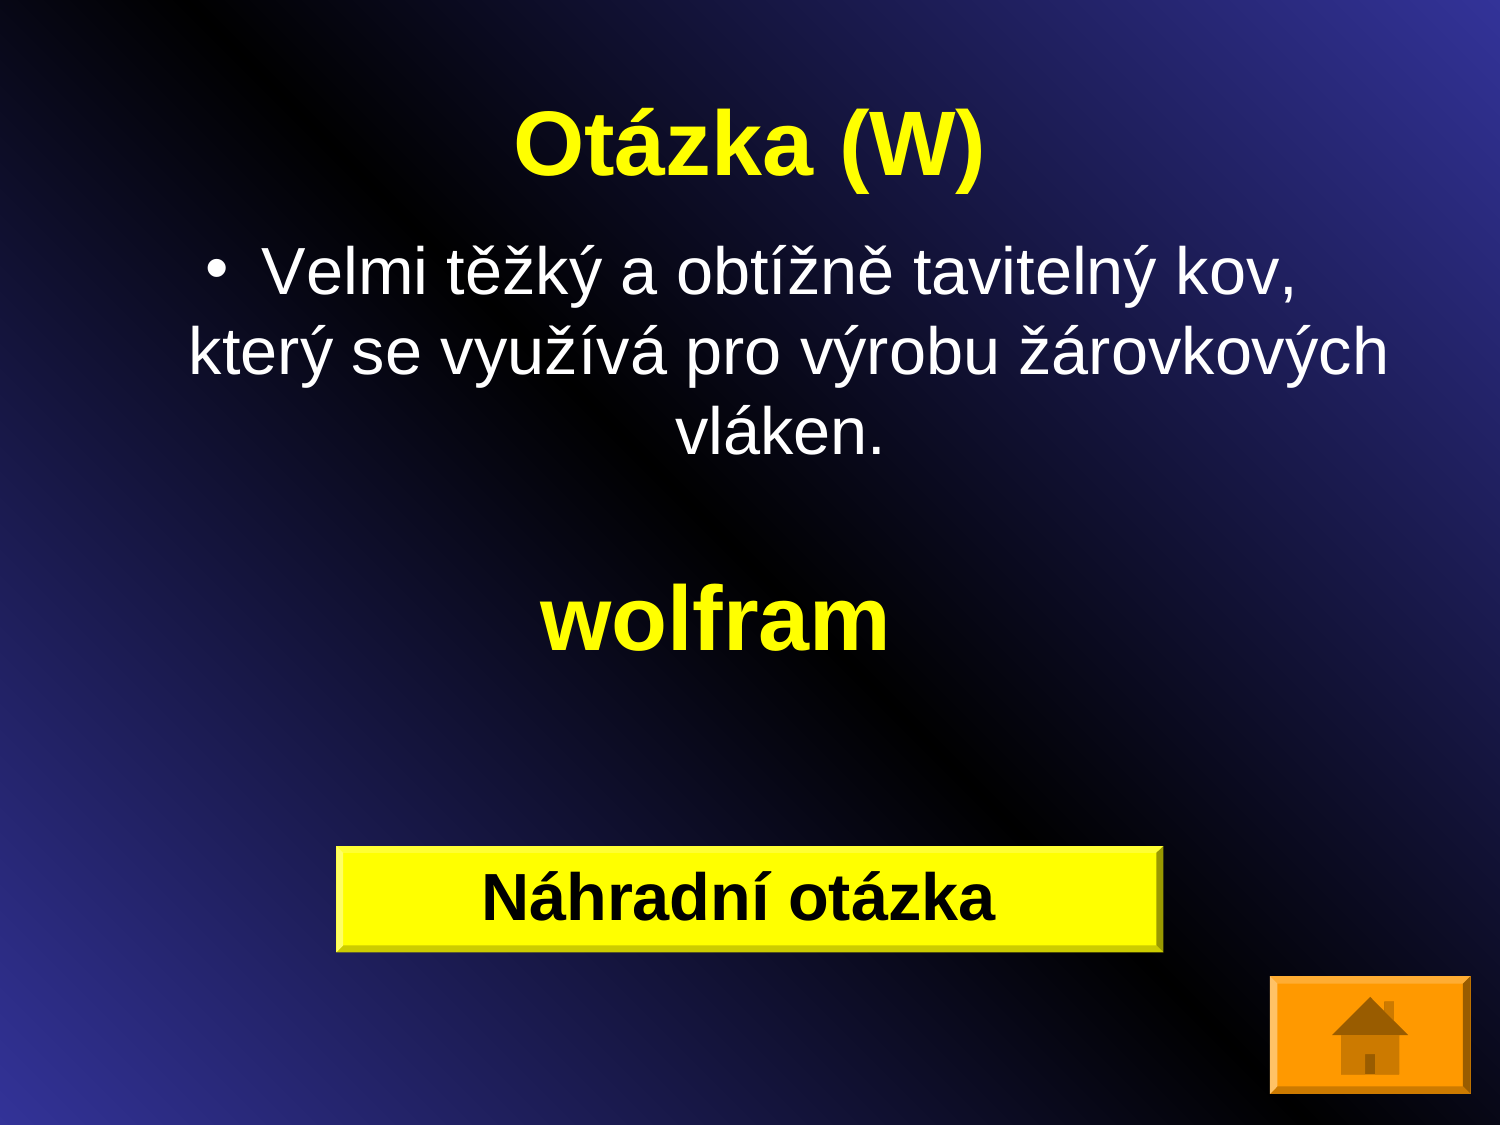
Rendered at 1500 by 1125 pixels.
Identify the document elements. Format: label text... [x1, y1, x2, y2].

title Otázka (W) [75, 45, 1426, 233]
text_box [337, 846, 1164, 953]
list Velmi těžký a obtížně tavitelný kov, který se využívá pro výrobu žárovkových vláken. [76, 220, 1447, 492]
text_box wolfram [525, 551, 975, 677]
text_box [1271, 976, 1471, 1094]
text_box Náhradní otázka [466, 846, 1022, 942]
